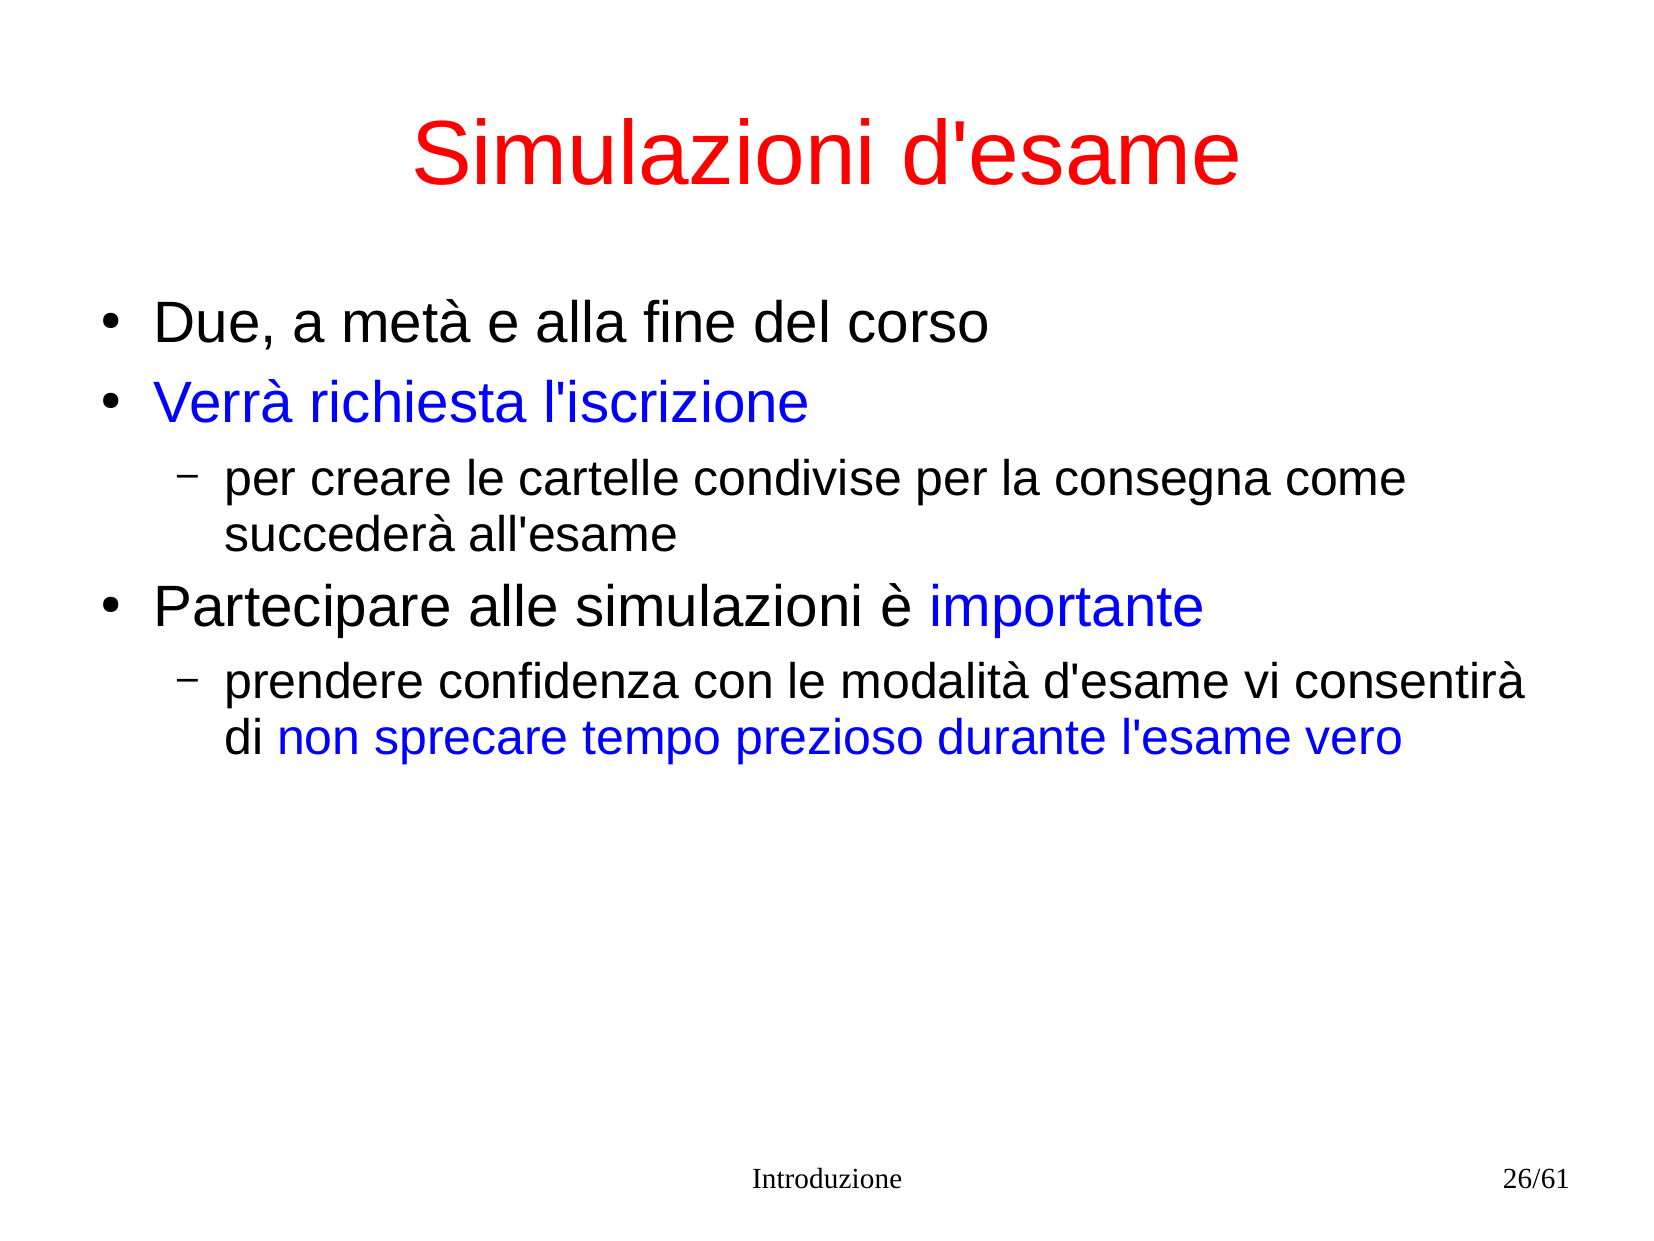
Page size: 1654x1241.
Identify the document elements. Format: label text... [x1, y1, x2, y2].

title Simulazioni d'esame [82, 49, 1571, 257]
list Due, a metà e alla fine del corso Verrà richiesta l'iscrizione per creare le cartelle condivise per la consegna come succederà all'esame Partecipare alle simulazioni è importante prendere confidenza con le modalità d'esame vi consentirà di non sprecare tempo prezioso durante l'esame vero [82, 290, 1571, 1126]
